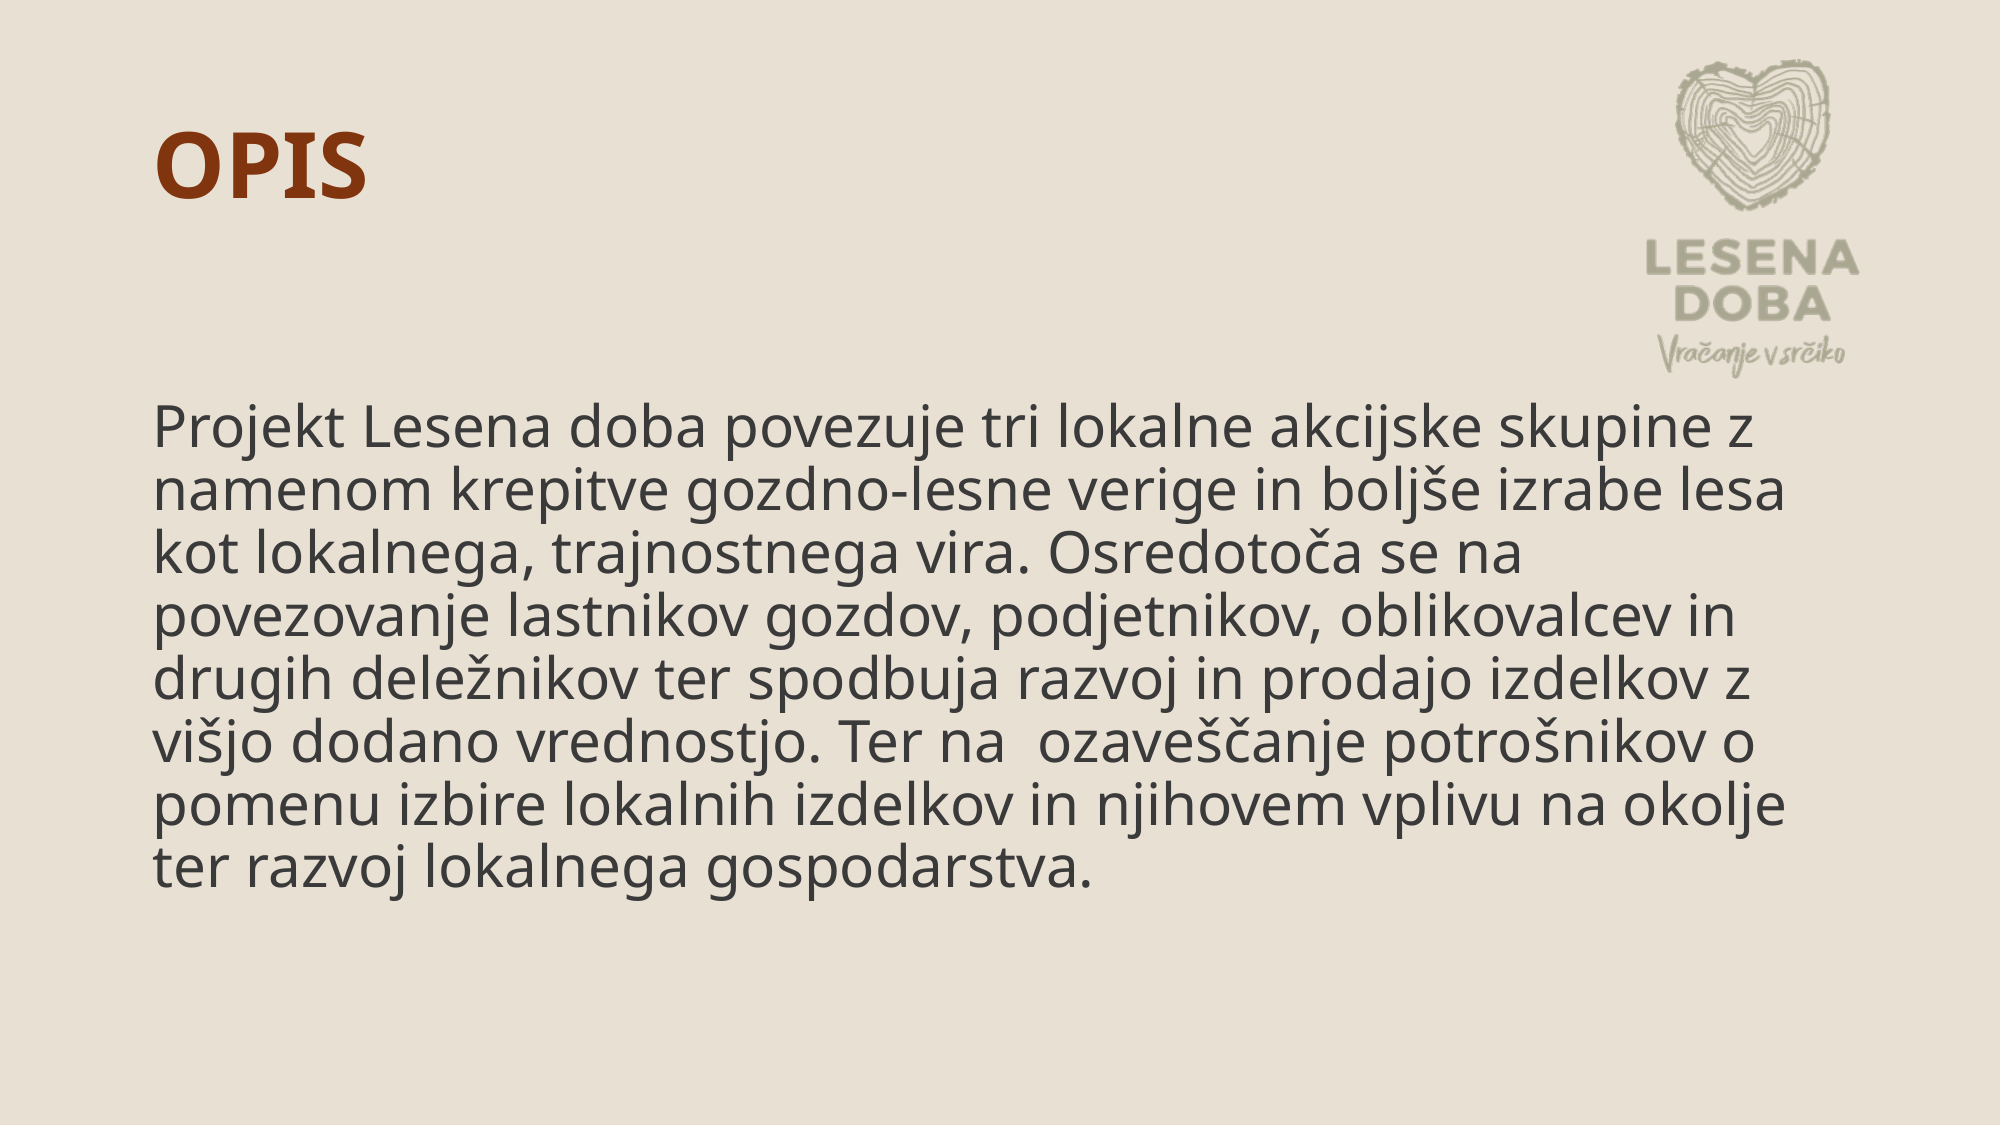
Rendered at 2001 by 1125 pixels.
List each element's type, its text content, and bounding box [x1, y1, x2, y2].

list Projekt Lesena doba povezuje tri lokalne akcijske skupine z namenom krepitve gozdno-lesne verige in boljše izrabe lesa kot lokalnega, trajnostnega vira. Osredotoča se na povezovanje lastnikov gozdov, podjetnikov, oblikovalcev in drugih deležnikov ter spodbuja razvoj in prodajo izdelkov z višjo dodano vrednostjo. Ter na ozaveščanje potrošnikov o pomenu izbire lokalnih izdelkov in njihovem vplivu na okolje ter razvoj lokalnega gospodarstva. [137, 299, 1863, 1014]
title OPIS [137, 59, 1586, 278]
picture [1586, 59, 1920, 389]
